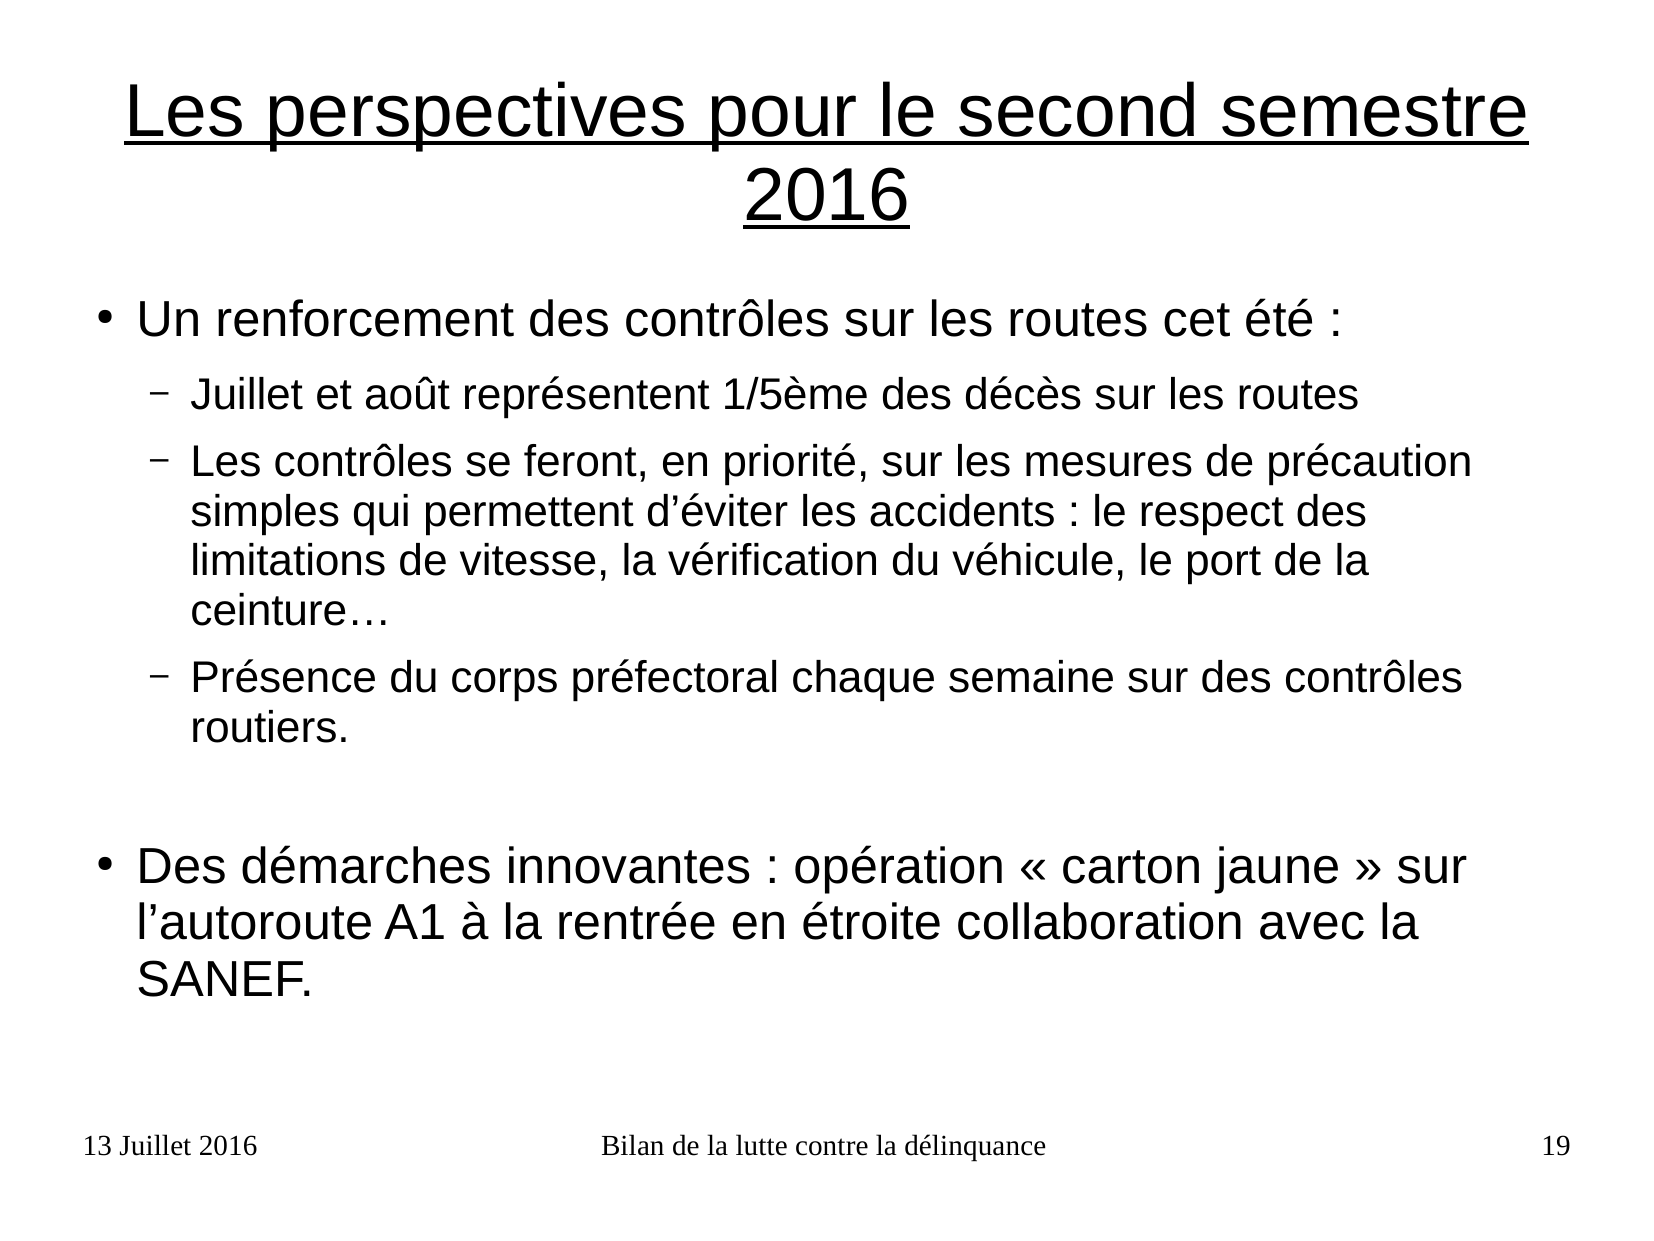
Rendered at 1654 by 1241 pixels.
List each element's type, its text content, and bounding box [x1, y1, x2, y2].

list Un renforcement des contrôles sur les routes cet été : Juillet et août représentent 1/5ème des décès sur les routes Les contrôles se feront, en priorité, sur les mesures de précaution simples qui permettent d’éviter les accidents : le respect des limitations de vitesse, la vérification du véhicule, le port de la ceinture… Présence du corps préfectoral chaque semaine sur des contrôles routiers. Des démarches innovantes : opération « carton jaune » sur l’autoroute A1 à la rentrée en étroite collaboration avec la SANEF. [82, 290, 1571, 1010]
title Les perspectives pour le second semestre 2016 [82, 49, 1571, 257]
